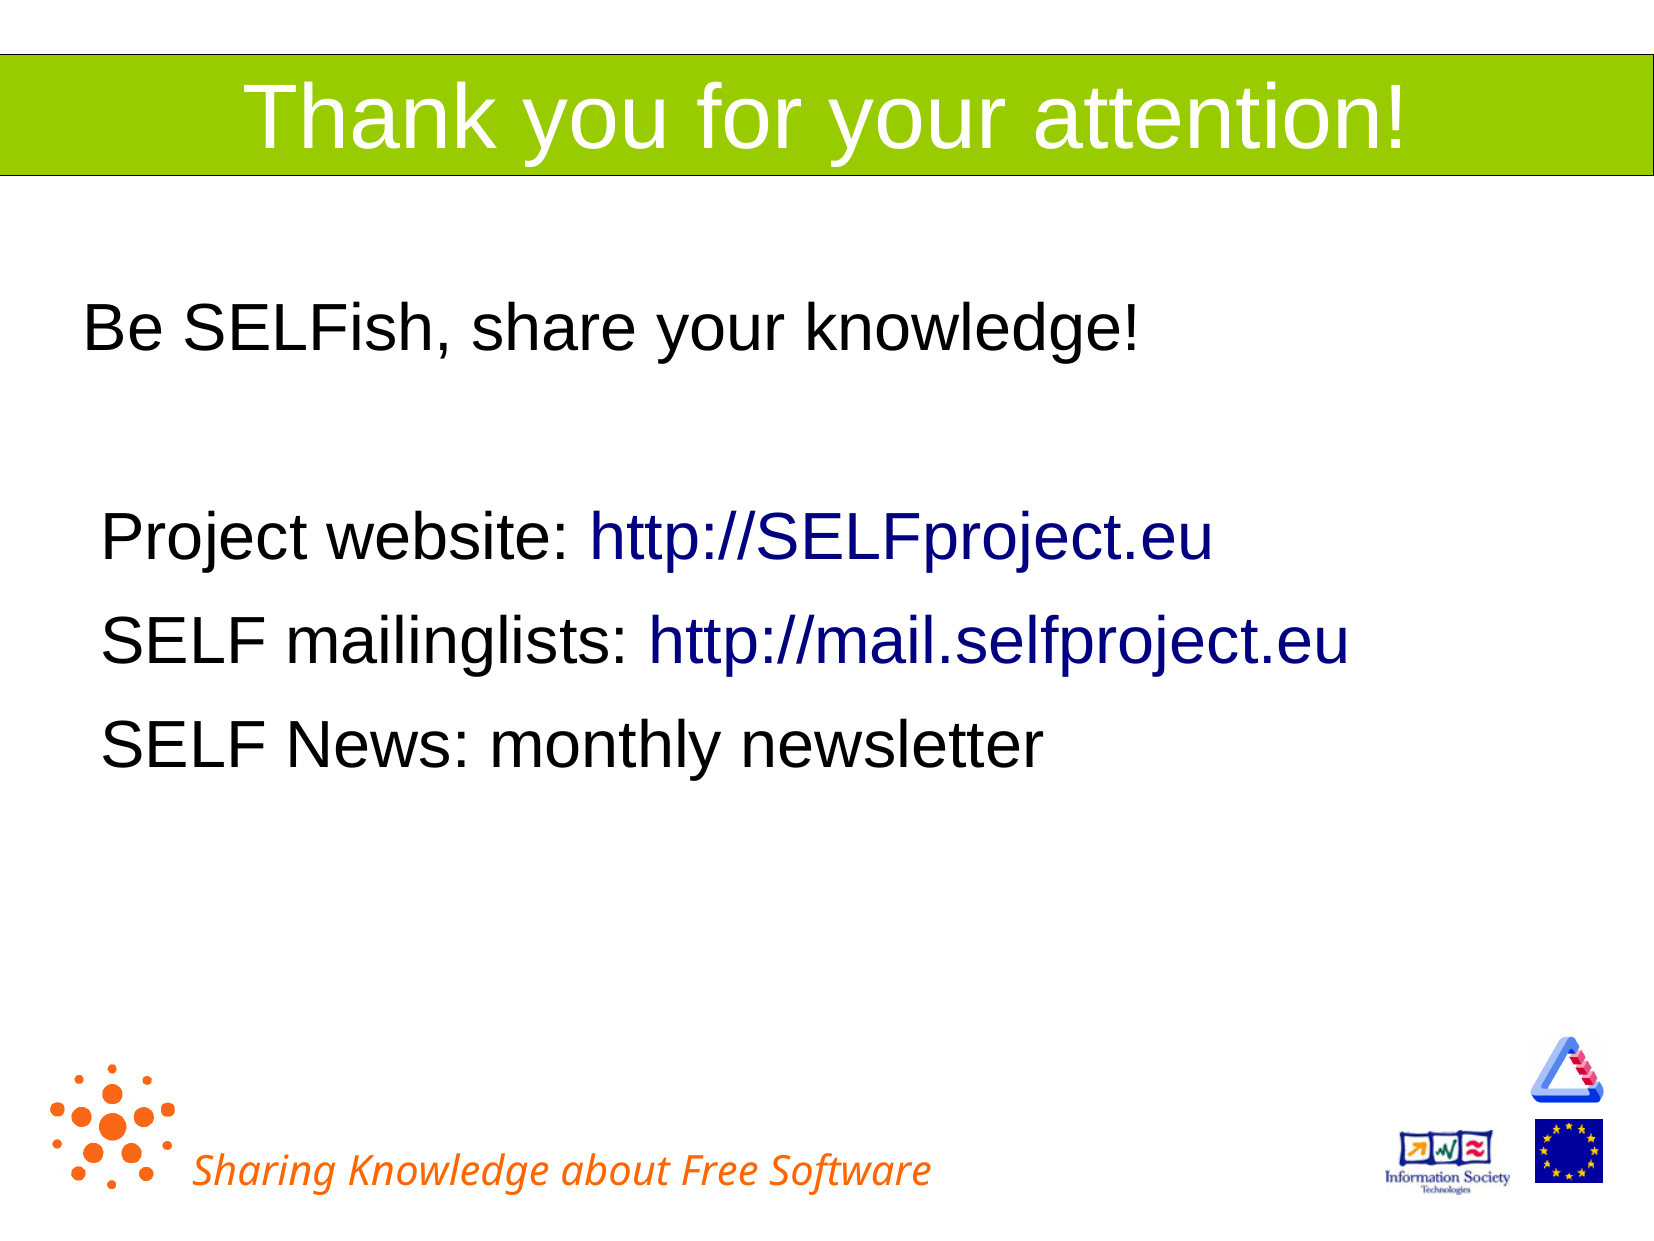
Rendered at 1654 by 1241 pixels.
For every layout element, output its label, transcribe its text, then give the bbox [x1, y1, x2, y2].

title Thank you for your attention! [82, 59, 1571, 174]
picture [1385, 1161, 1510, 1195]
picture [1535, 1119, 1603, 1183]
list Be SELFish, share your knowledge! Project website: http://SELFproject.eu SELF mailinglists: http://mail.selfproject.eu SELF News: monthly newsletter [82, 290, 1571, 1161]
picture [1571, 1036, 1604, 1104]
picture [50, 1064, 175, 1189]
